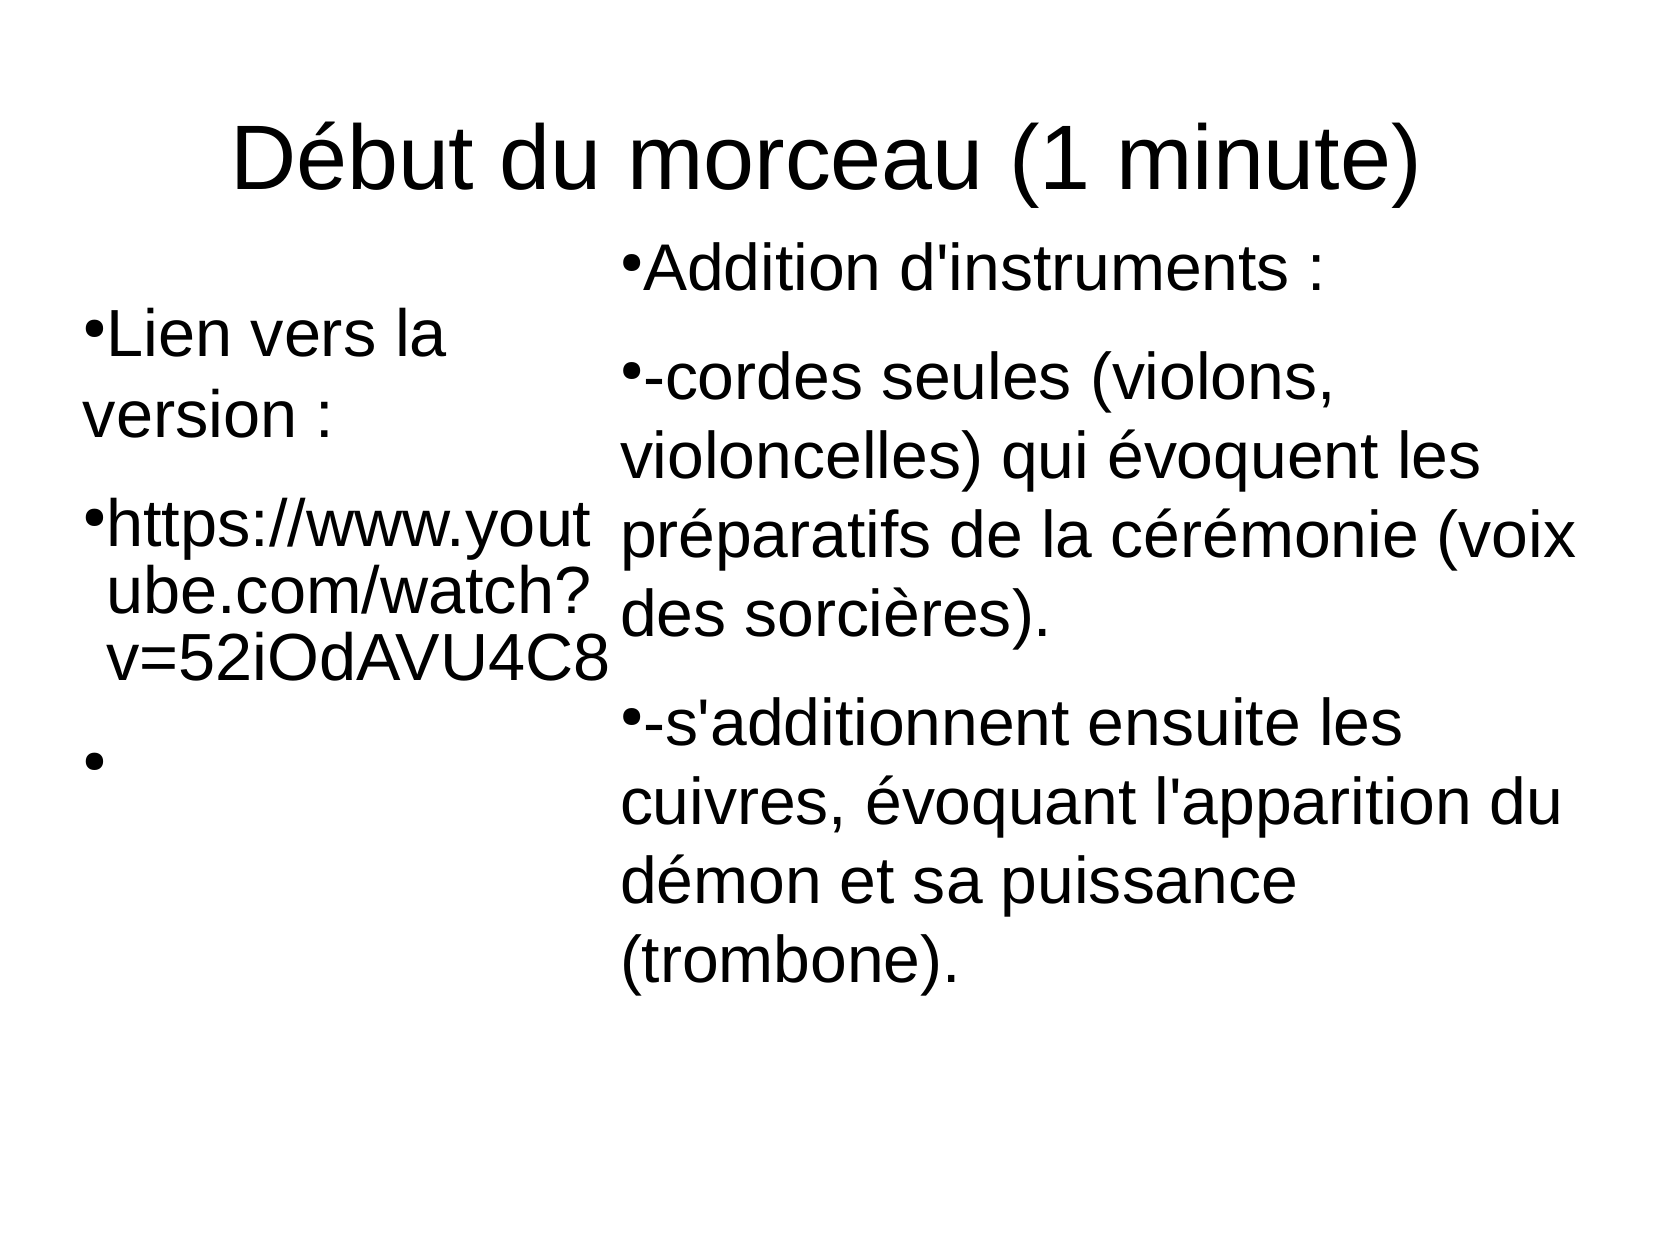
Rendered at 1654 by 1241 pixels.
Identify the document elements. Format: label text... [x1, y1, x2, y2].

list Addition d'instruments : -cordes seules (violons, violoncelles) qui évoquent les préparatifs de la cérémonie (voix des sorcières). -s'additionnent ensuite les cuivres, évoquant l'apparition du démon et sa puissance (trombone). [620, 224, 1595, 1004]
title Début du morceau (1 minute) [82, 49, 1571, 257]
list Lien vers la version : https://www.youtube.com/watch?v=52iOdAVU4C8 [82, 290, 620, 650]
